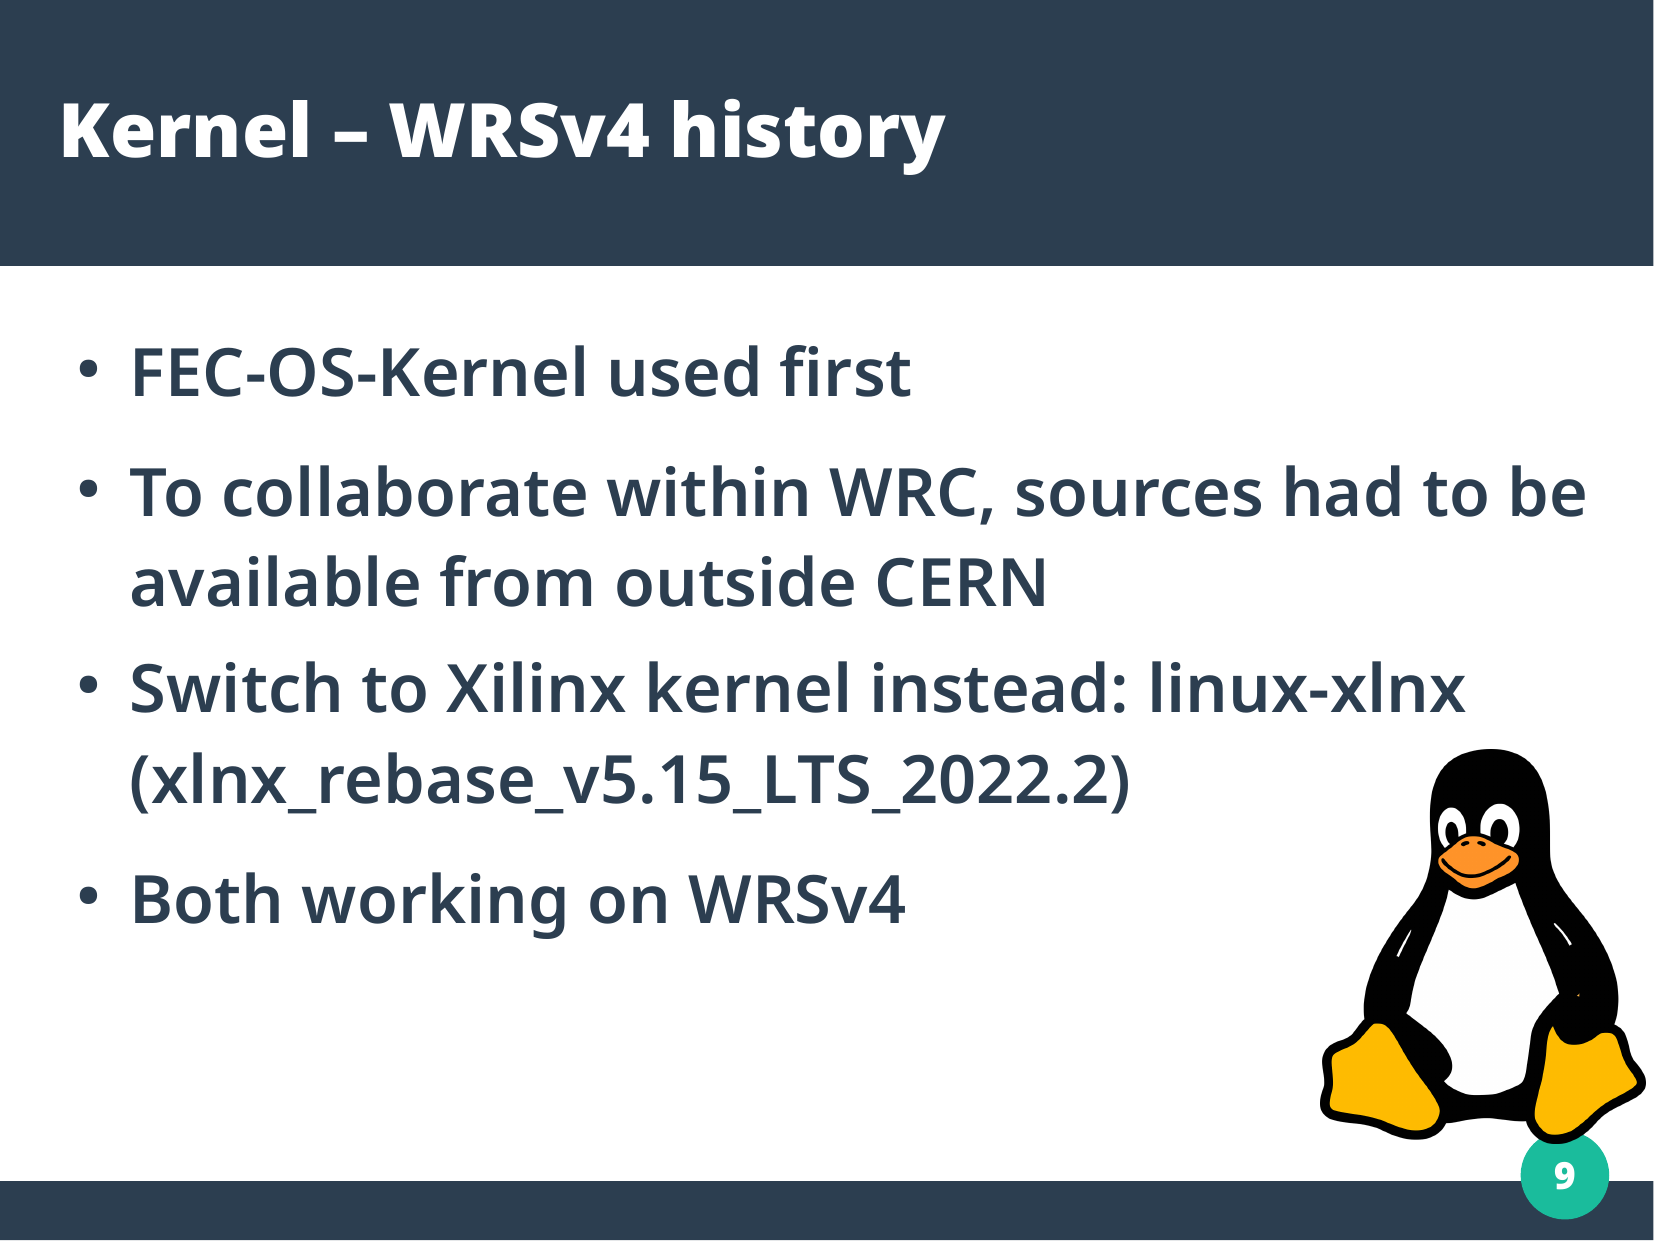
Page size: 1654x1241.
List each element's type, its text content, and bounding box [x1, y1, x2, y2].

list FEC-OS-Kernel used first To collaborate within WRC, sources had to be available from outside CERN Switch to Xilinx kernel instead: linux-xlnx (xlnx_rebase_v5.15_LTS_2022.2) Both working on WRSv4 [58, 324, 1595, 1152]
picture [1320, 749, 1646, 1144]
title Kernel – WRSv4 history [58, 49, 1595, 207]
